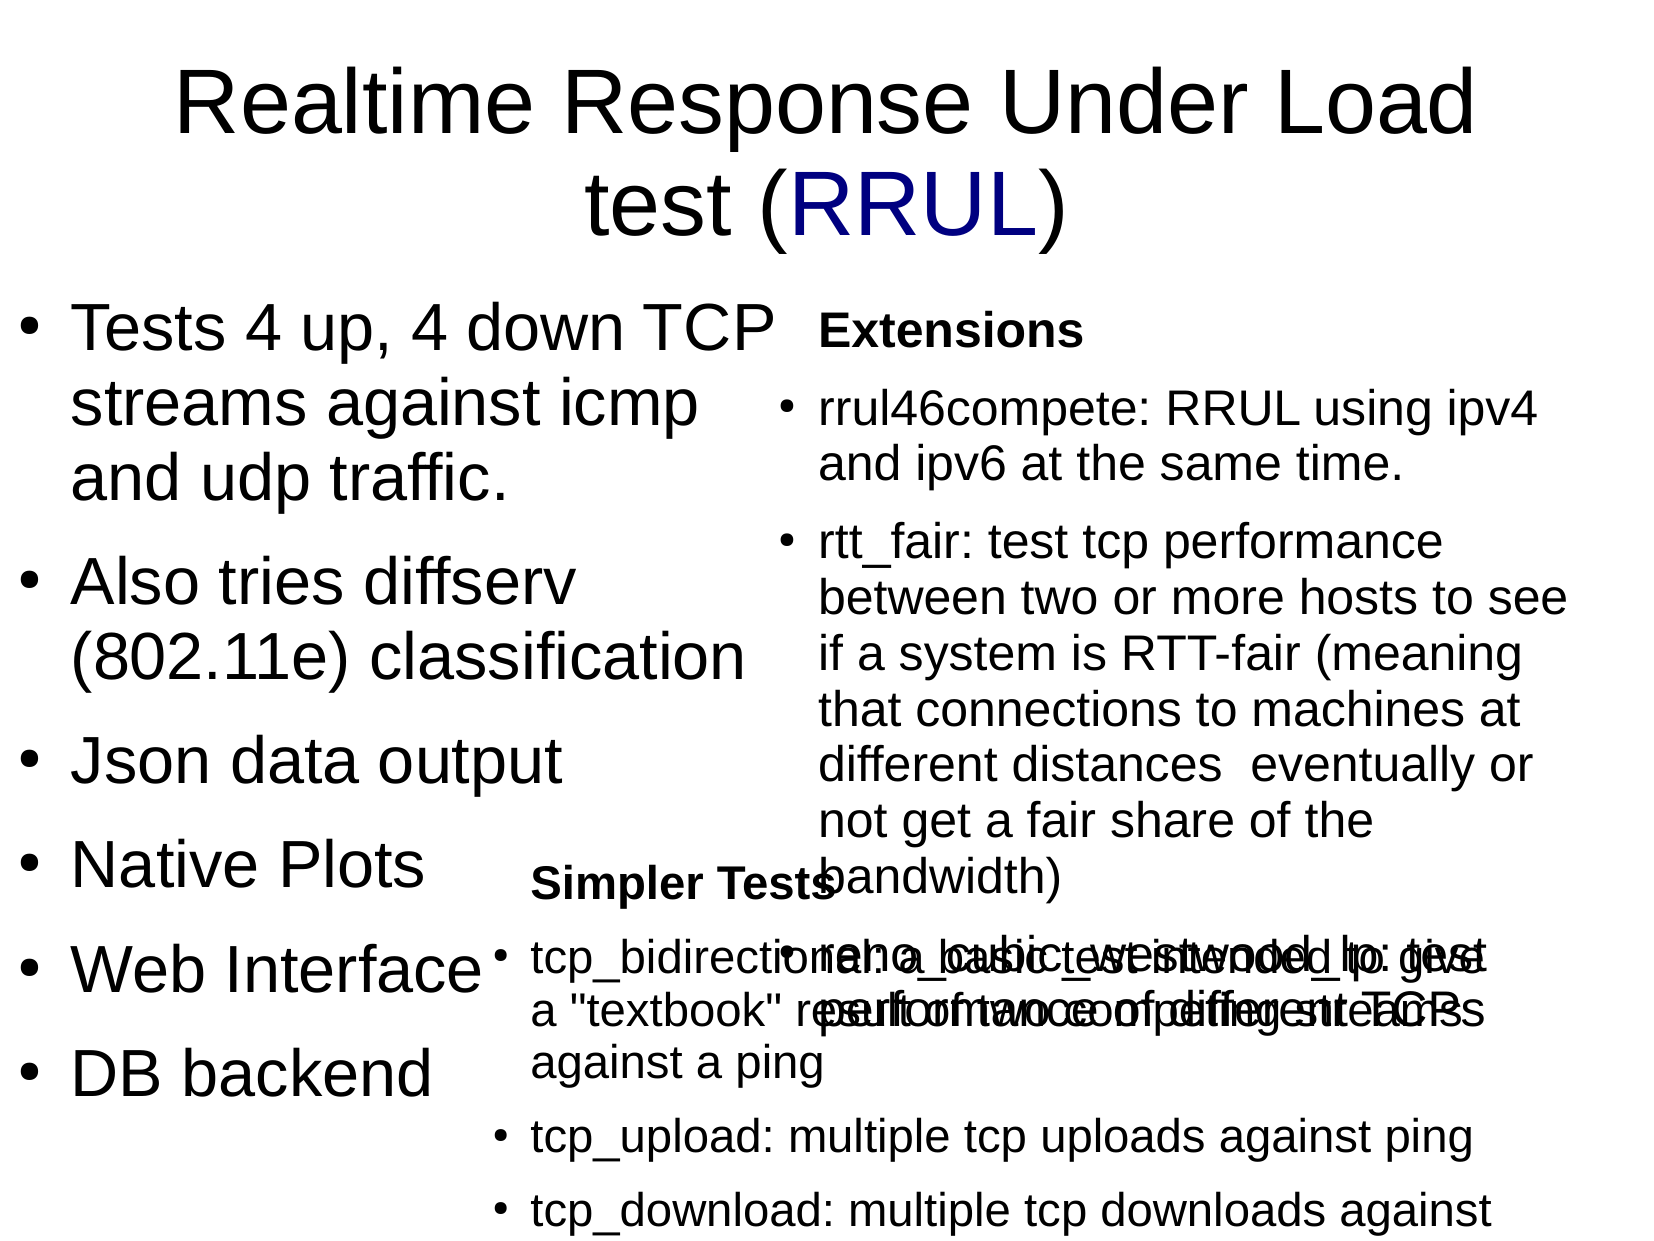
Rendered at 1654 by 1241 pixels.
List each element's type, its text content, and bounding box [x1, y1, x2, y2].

list Extensions rrul46compete: RRUL using ipv4 and ipv6 at the same time. rtt_fair: test tcp performance between two or more hosts to see if a system is RTT-fair (meaning that connections to machines at different distances eventually or not get a fair share of the bandwidth) reno_cubic_westwood_lp: test performance of different TCPs [765, 301, 1591, 1051]
list Tests 4 up, 4 down TCP streams against icmp and udp traffic. Also tries diffserv (802.11e) classification Json data output Native Plots Web Interface DB backend [0, 290, 793, 1241]
list Simpler Tests tcp_bidirectional: a basic test intended to give a "textbook" result of two competing streams against a ping tcp_upload: multiple tcp uploads against ping tcp_download: multiple tcp downloads against ping [480, 856, 1516, 1241]
title Realtime Response Under Load test (RRUL) [82, 49, 1571, 257]
